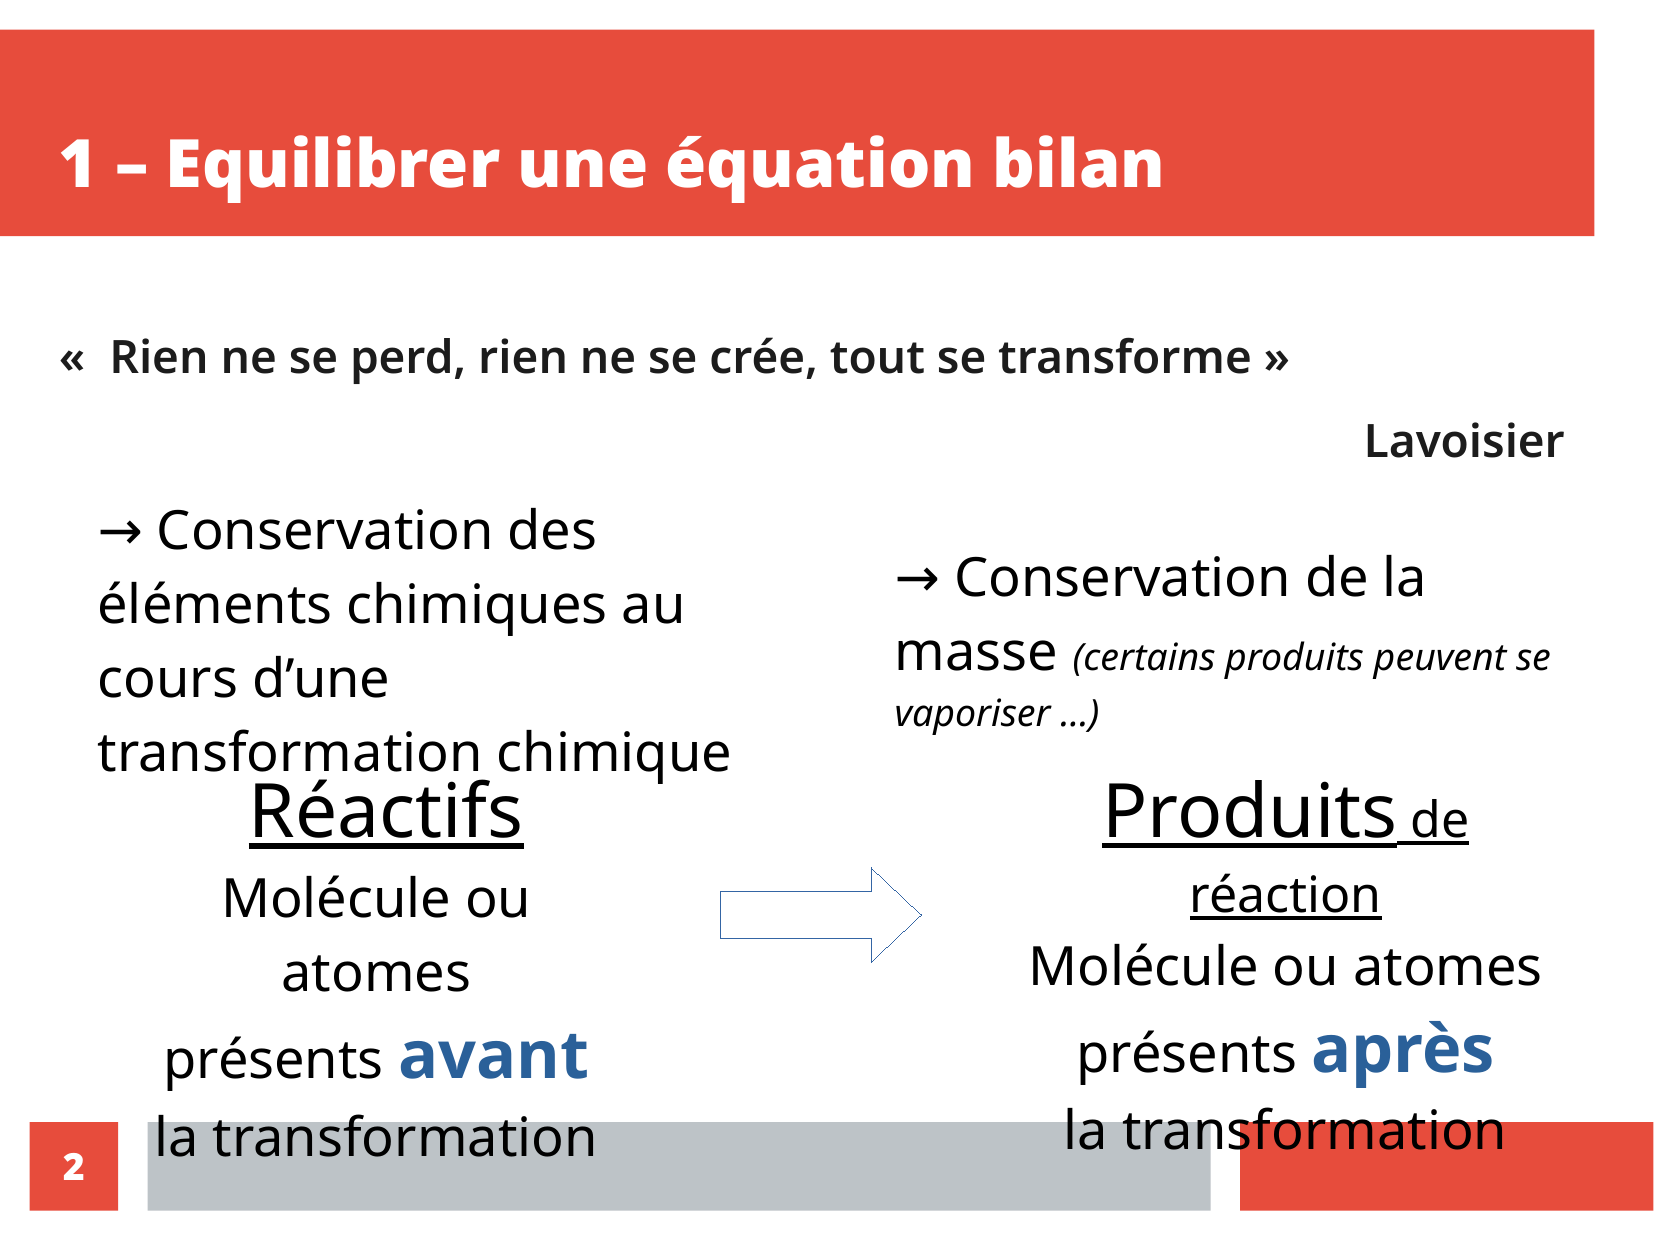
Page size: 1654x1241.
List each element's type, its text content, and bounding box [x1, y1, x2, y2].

text_box Réactifs Molécule ou atomes présents avant la transformation [118, 750, 626, 1080]
title 1 – Equilibrer une équation bilan [59, 59, 1595, 207]
text_box → Conservation des éléments chimiques au cours d’une transformation chimique [82, 484, 792, 704]
text_box Produits de réaction Molécule ou atomes présents après la transformation [1003, 749, 1560, 1081]
list « Rien ne se perd, rien ne se crée, tout se transforme » Lavoisier [59, 324, 1565, 473]
text_box → Conservation de la masse (certains produits peuvent se vaporiser ...) [879, 531, 1589, 686]
text_box [720, 867, 922, 963]
